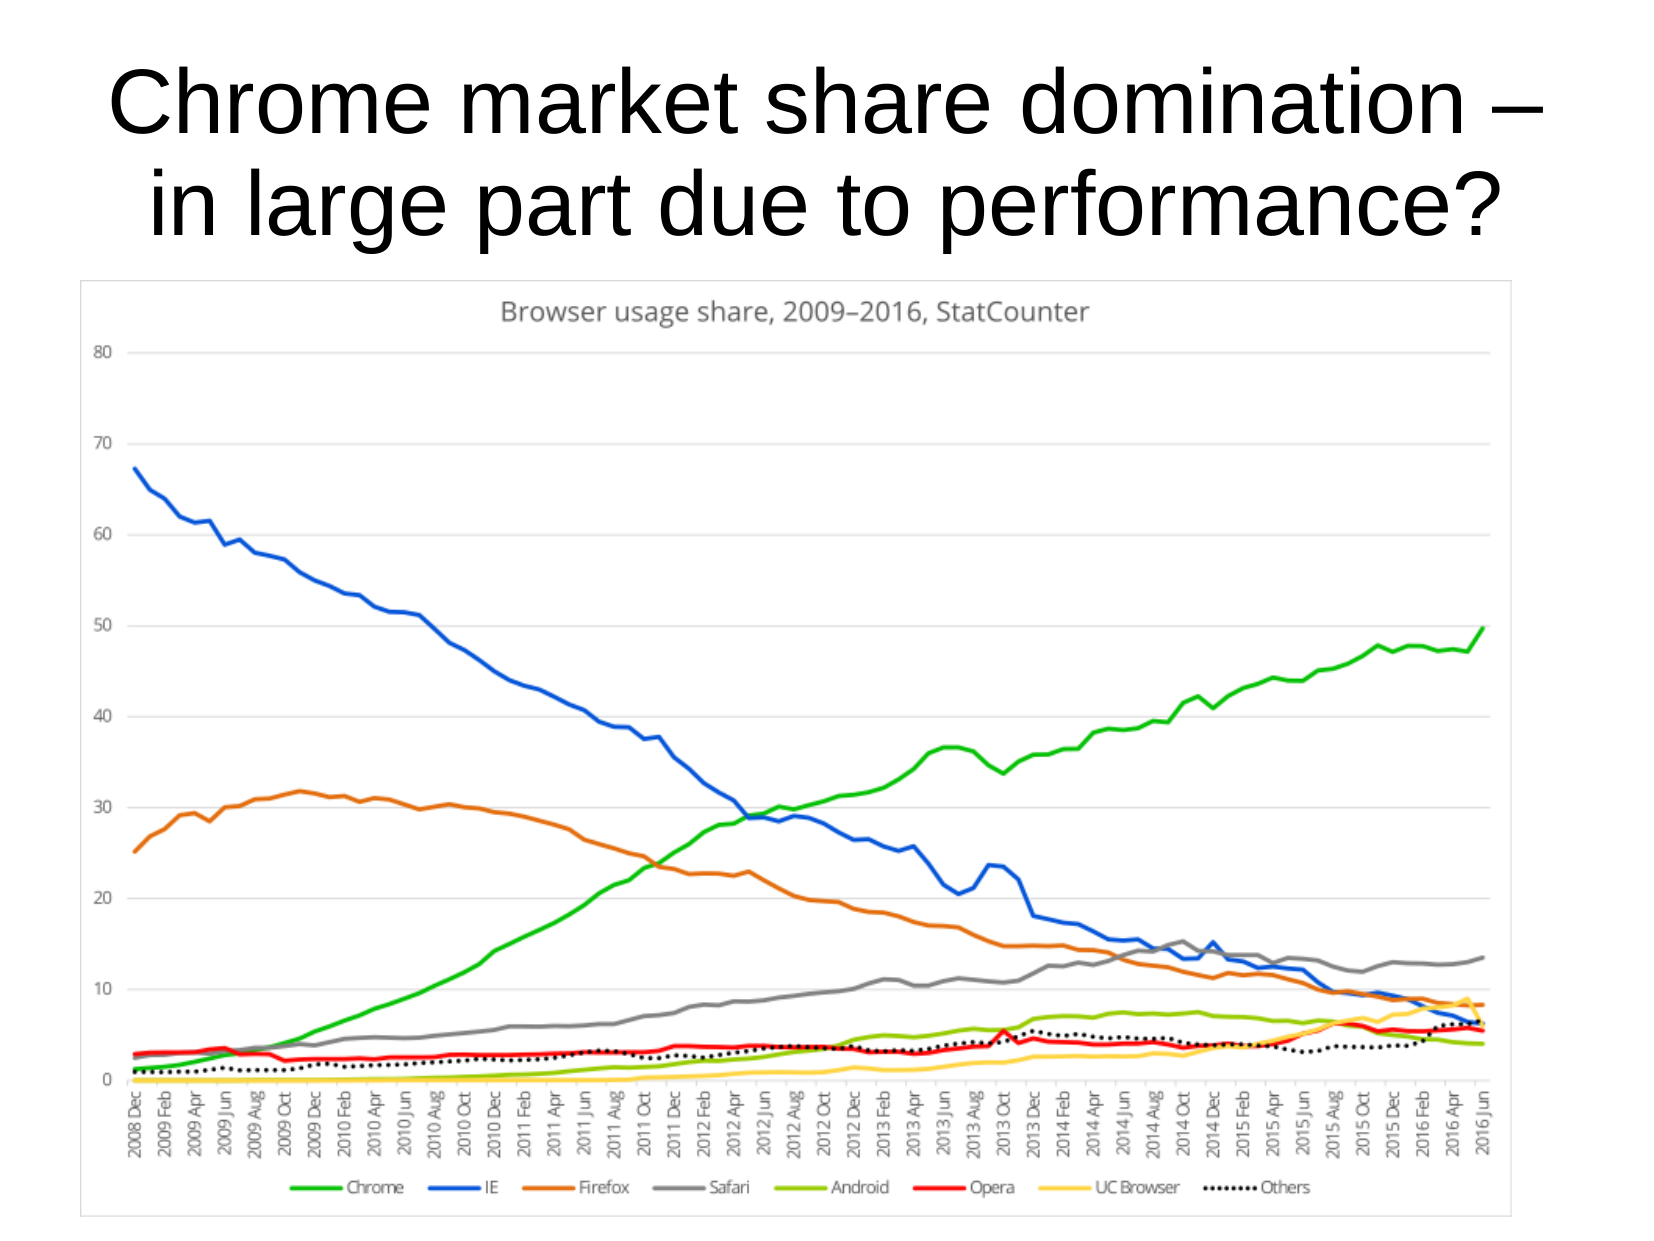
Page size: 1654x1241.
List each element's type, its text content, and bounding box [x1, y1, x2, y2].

picture [80, 280, 1512, 1217]
title Chrome market share domination – in large part due to performance? [82, 49, 1571, 257]
